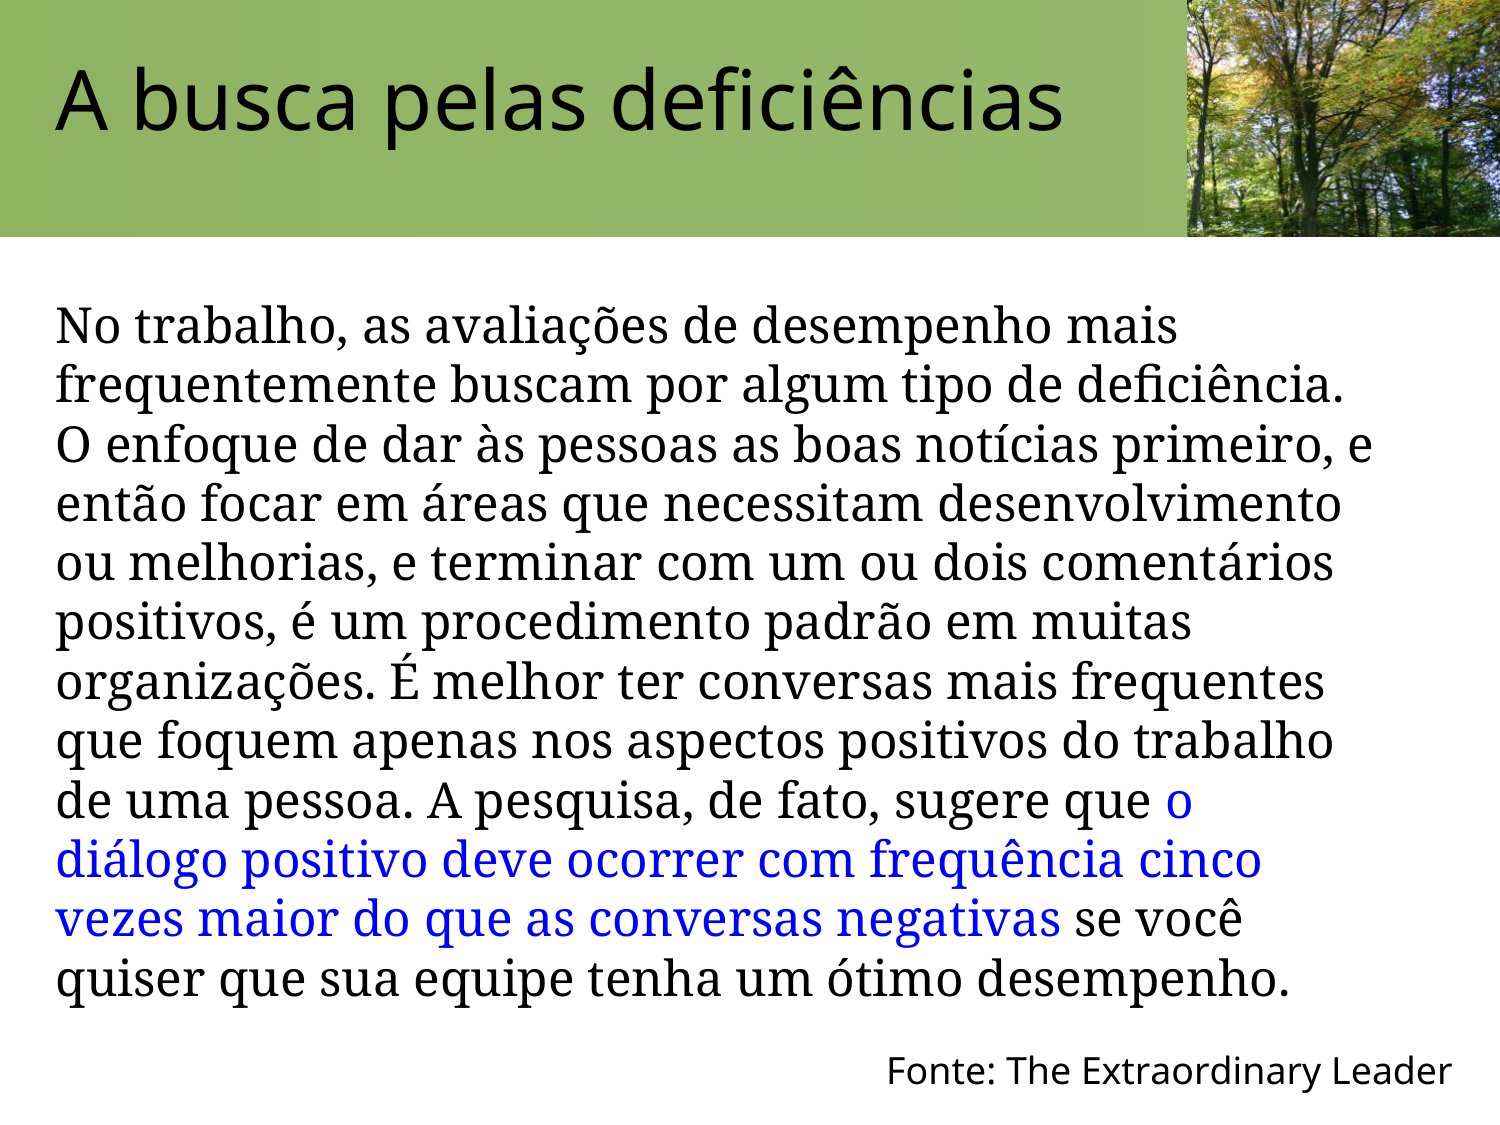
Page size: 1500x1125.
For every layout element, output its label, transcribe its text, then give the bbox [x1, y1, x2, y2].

title A busca pelas deficiências [41, 21, 1164, 173]
picture [1187, 0, 1500, 237]
list No trabalho, as avaliações de desempenho mais frequentemente buscam por algum tipo de deficiência. O enfoque de dar às pessoas as boas notícias primeiro, e então focar em áreas que necessitam desenvolvimento ou melhorias, e terminar com um ou dois comentários positivos, é um procedimento padrão em muitas organizações. É melhor ter conversas mais frequentes que foquem apenas nos aspectos positivos do trabalho de uma pessoa. A pesquisa, de fato, sugere que o diálogo positivo deve ocorrer com frequência cinco vezes maior do que as conversas negativas se você quiser que sua equipe tenha um ótimo desempenho. [41, 286, 1392, 1029]
text_box Fonte: The Extraordinary Leader [871, 1039, 1430, 1100]
